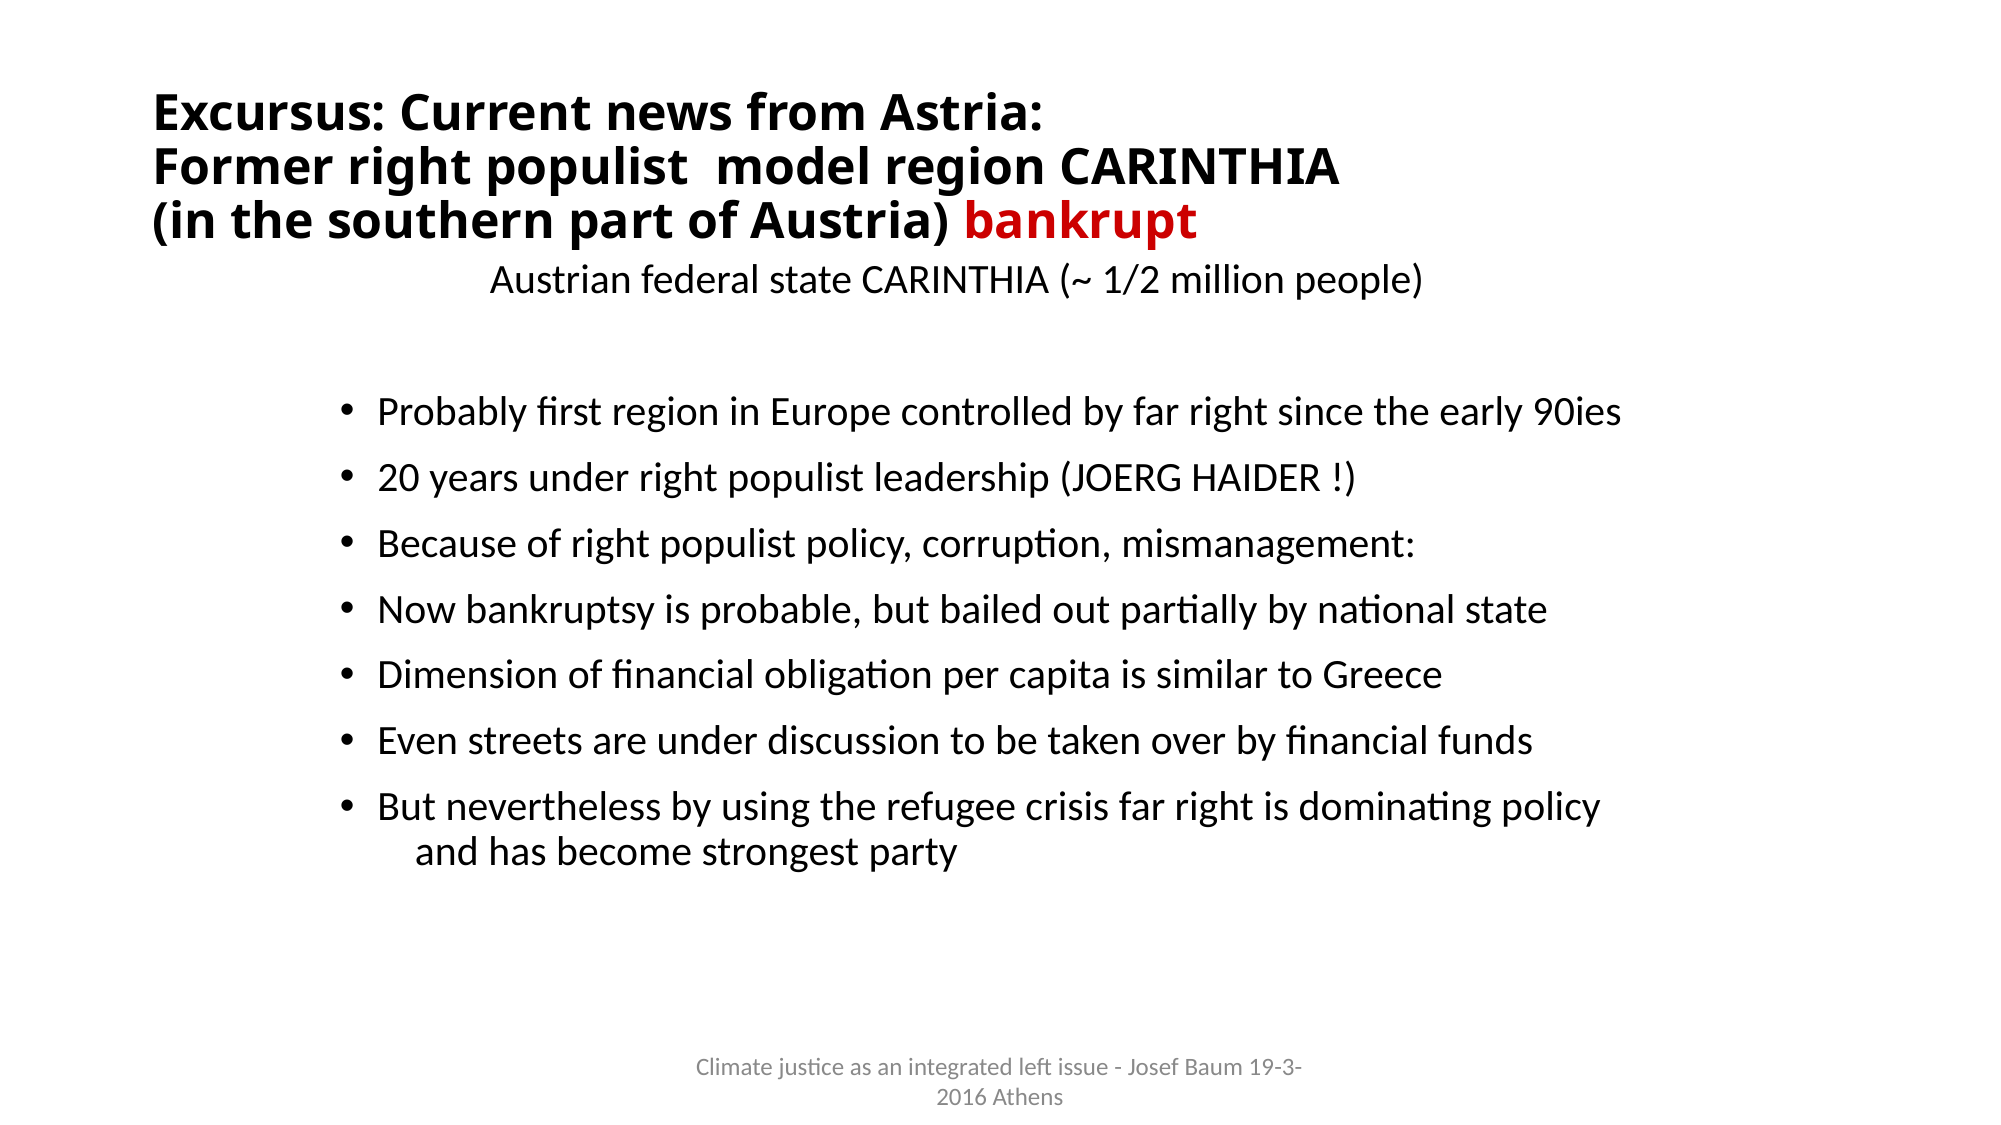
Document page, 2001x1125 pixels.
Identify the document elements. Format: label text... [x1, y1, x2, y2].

title Excursus: Current news from Astria: Former right populist model region CARINTHIA (in the southern part of Austria) bankrupt [137, 59, 1863, 278]
text_box Climate justice as an integrated left issue - Josef Baum 19-3-2016 Athens [662, 1042, 1338, 1103]
list Austrian federal state CARINTHIA (~ 1/2 million people) Probably first region in Europe controlled by far right since the early 90ies 20 years under right populist leadership (JOERG HAIDER !) Because of right populist policy, corruption, mismanagement: Now bankruptsy is probable, but bailed out partially by national state Dimension of financial obligation per capita is similar to Greece Even streets are under discussion to be taken over by financial funds But nevertheless by using the refugee crisis far right is dominating policy and has become strongest party [324, 249, 1675, 1024]
